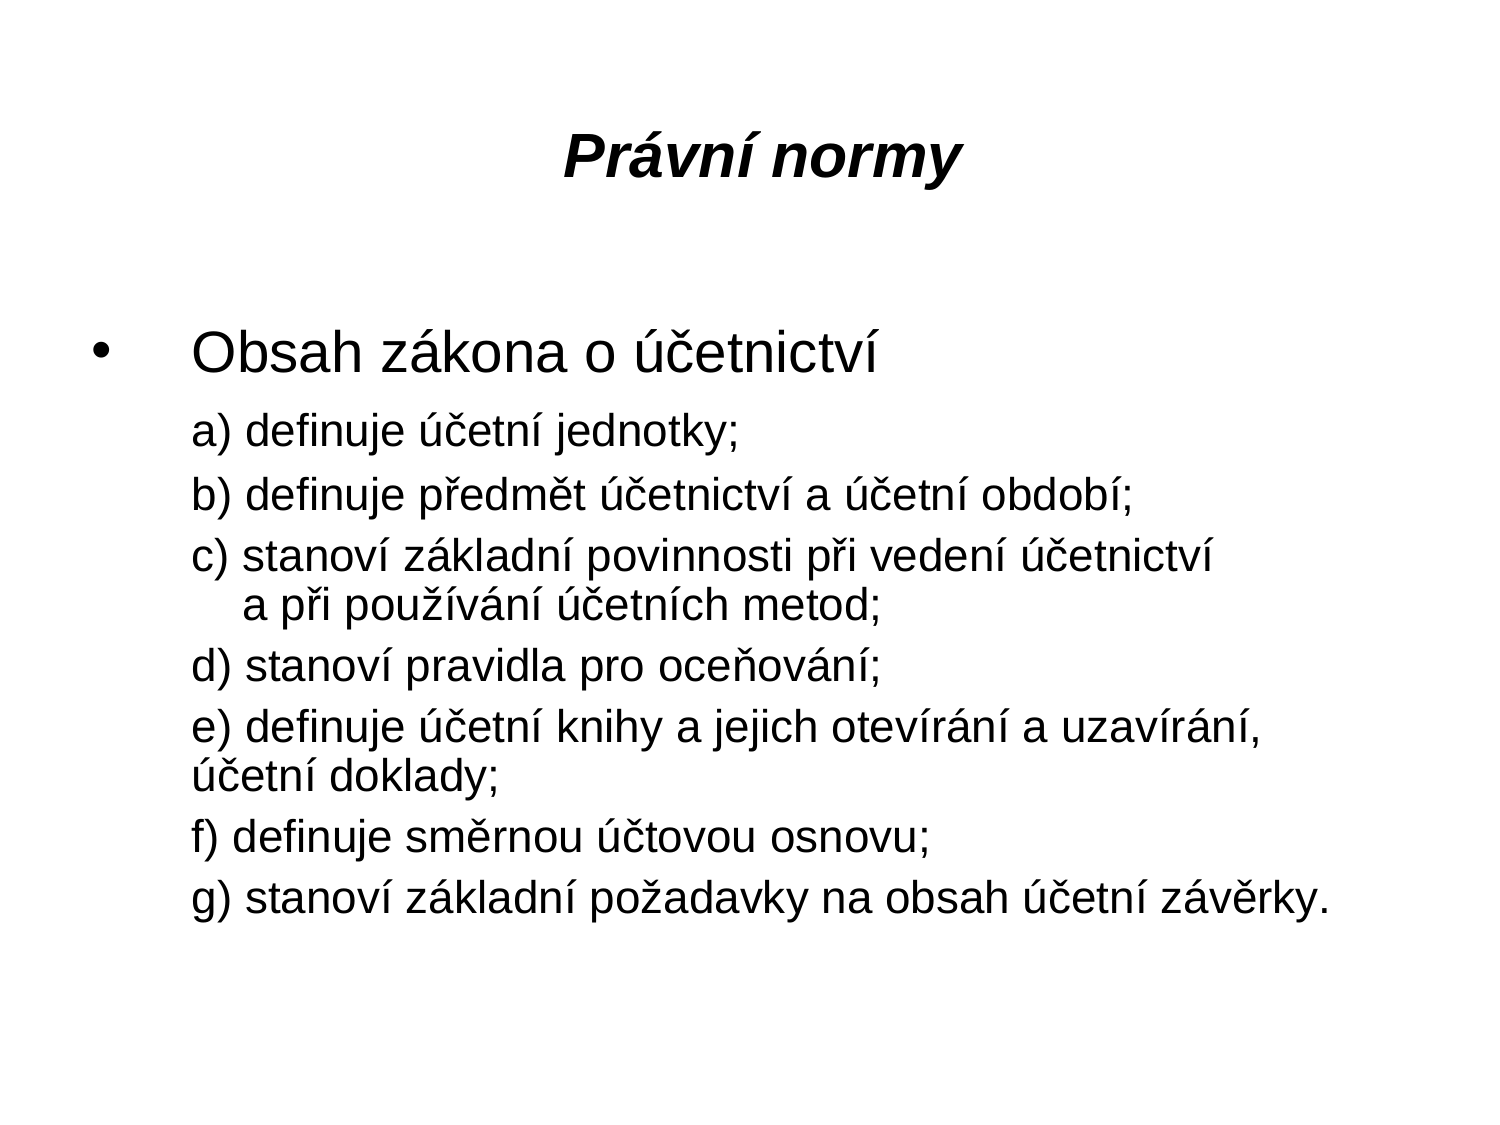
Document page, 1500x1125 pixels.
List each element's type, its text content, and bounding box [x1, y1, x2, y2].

list Obsah zákona o účetnictví a) definuje účetní jednotky; b) definuje předmět účetnictví a účetní období; c) stanoví základní povinnosti při vedení účetnictví a při používání účetních metod; d) stanoví pravidla pro oceňování; e) definuje účetní knihy a jejich otevírání a uzavírání, účetní doklady; f) definuje směrnou účtovou osnovu; g) stanoví základní požadavky na obsah účetní závěrky. [76, 314, 1352, 1055]
title Právní normy [123, 30, 1403, 275]
